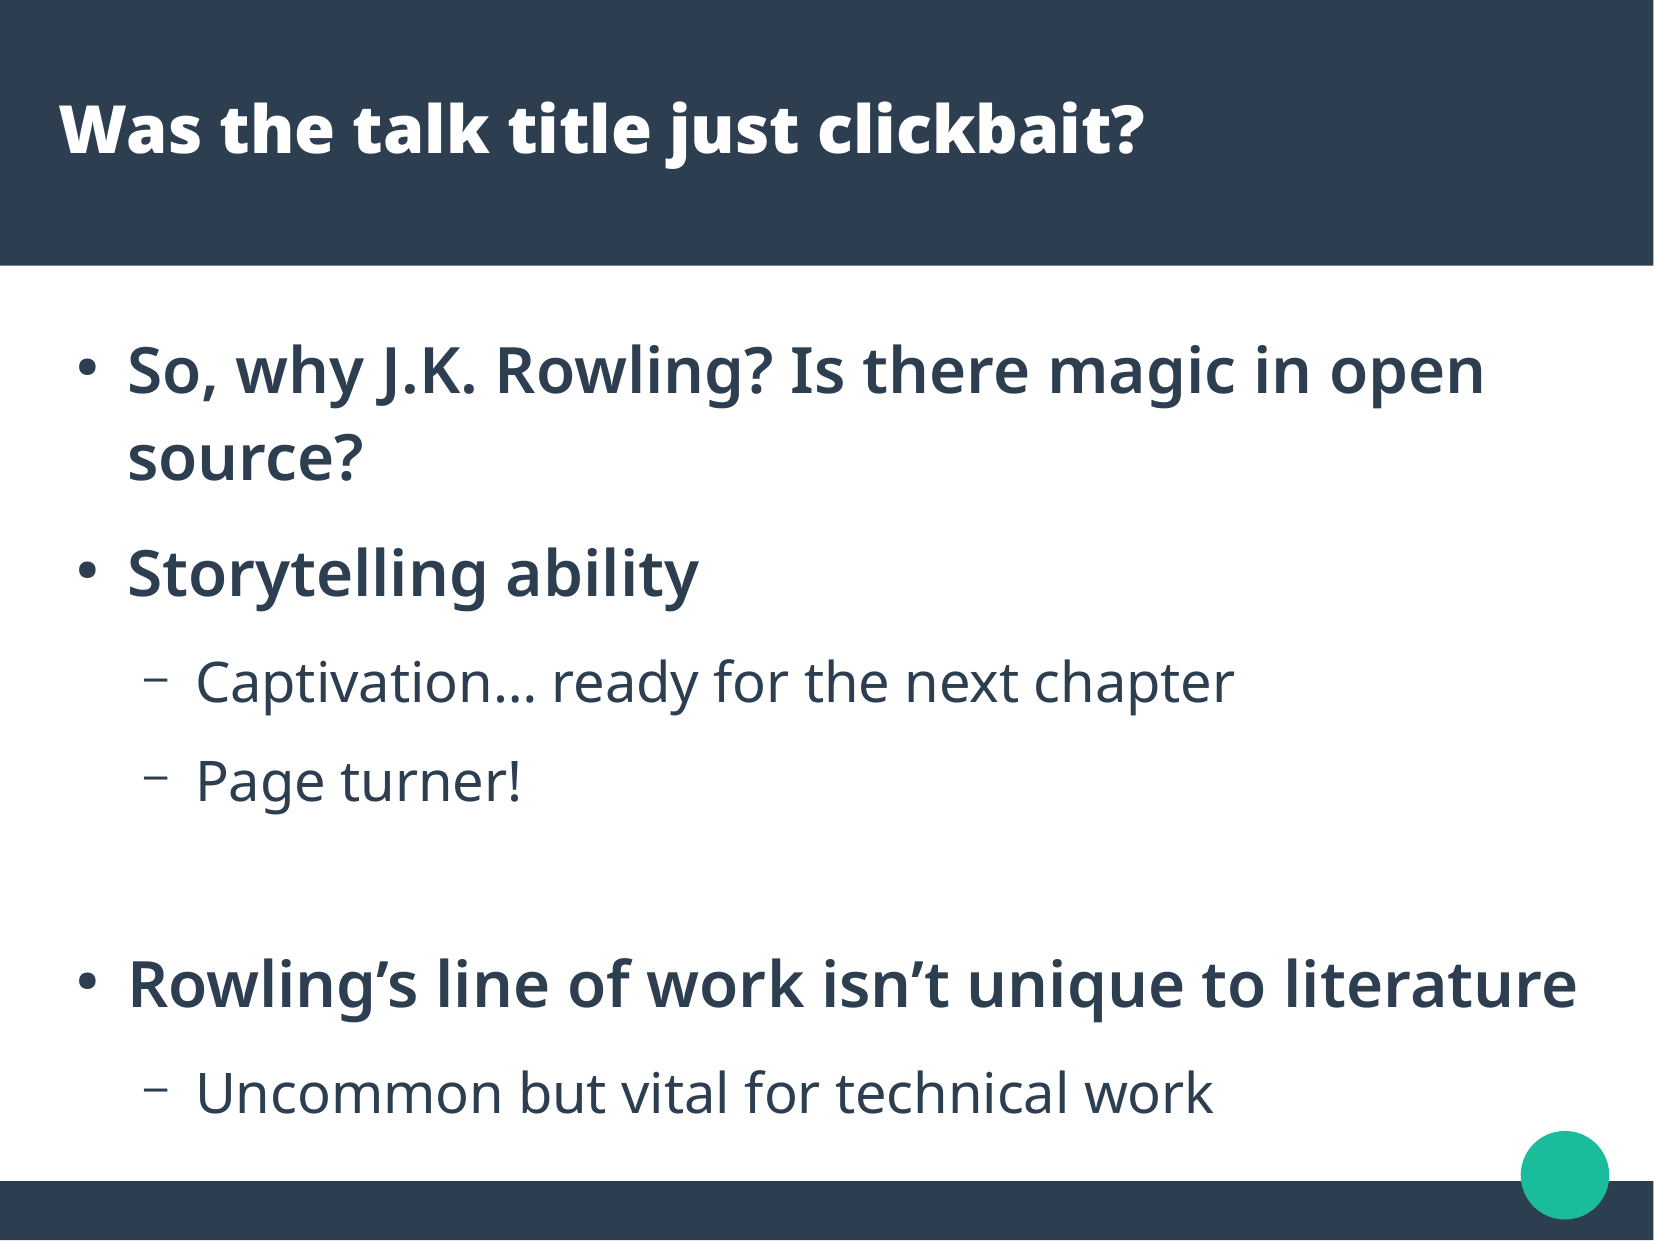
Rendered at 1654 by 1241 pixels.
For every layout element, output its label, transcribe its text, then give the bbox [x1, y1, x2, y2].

title Was the talk title just clickbait? [59, 49, 1595, 207]
list So, why J.K. Rowling? Is there magic in open source? Storytelling ability Captivation… ready for the next chapter Page turner! Rowling’s line of work isn’t unique to literature Uncommon but vital for technical work [59, 324, 1595, 1152]
